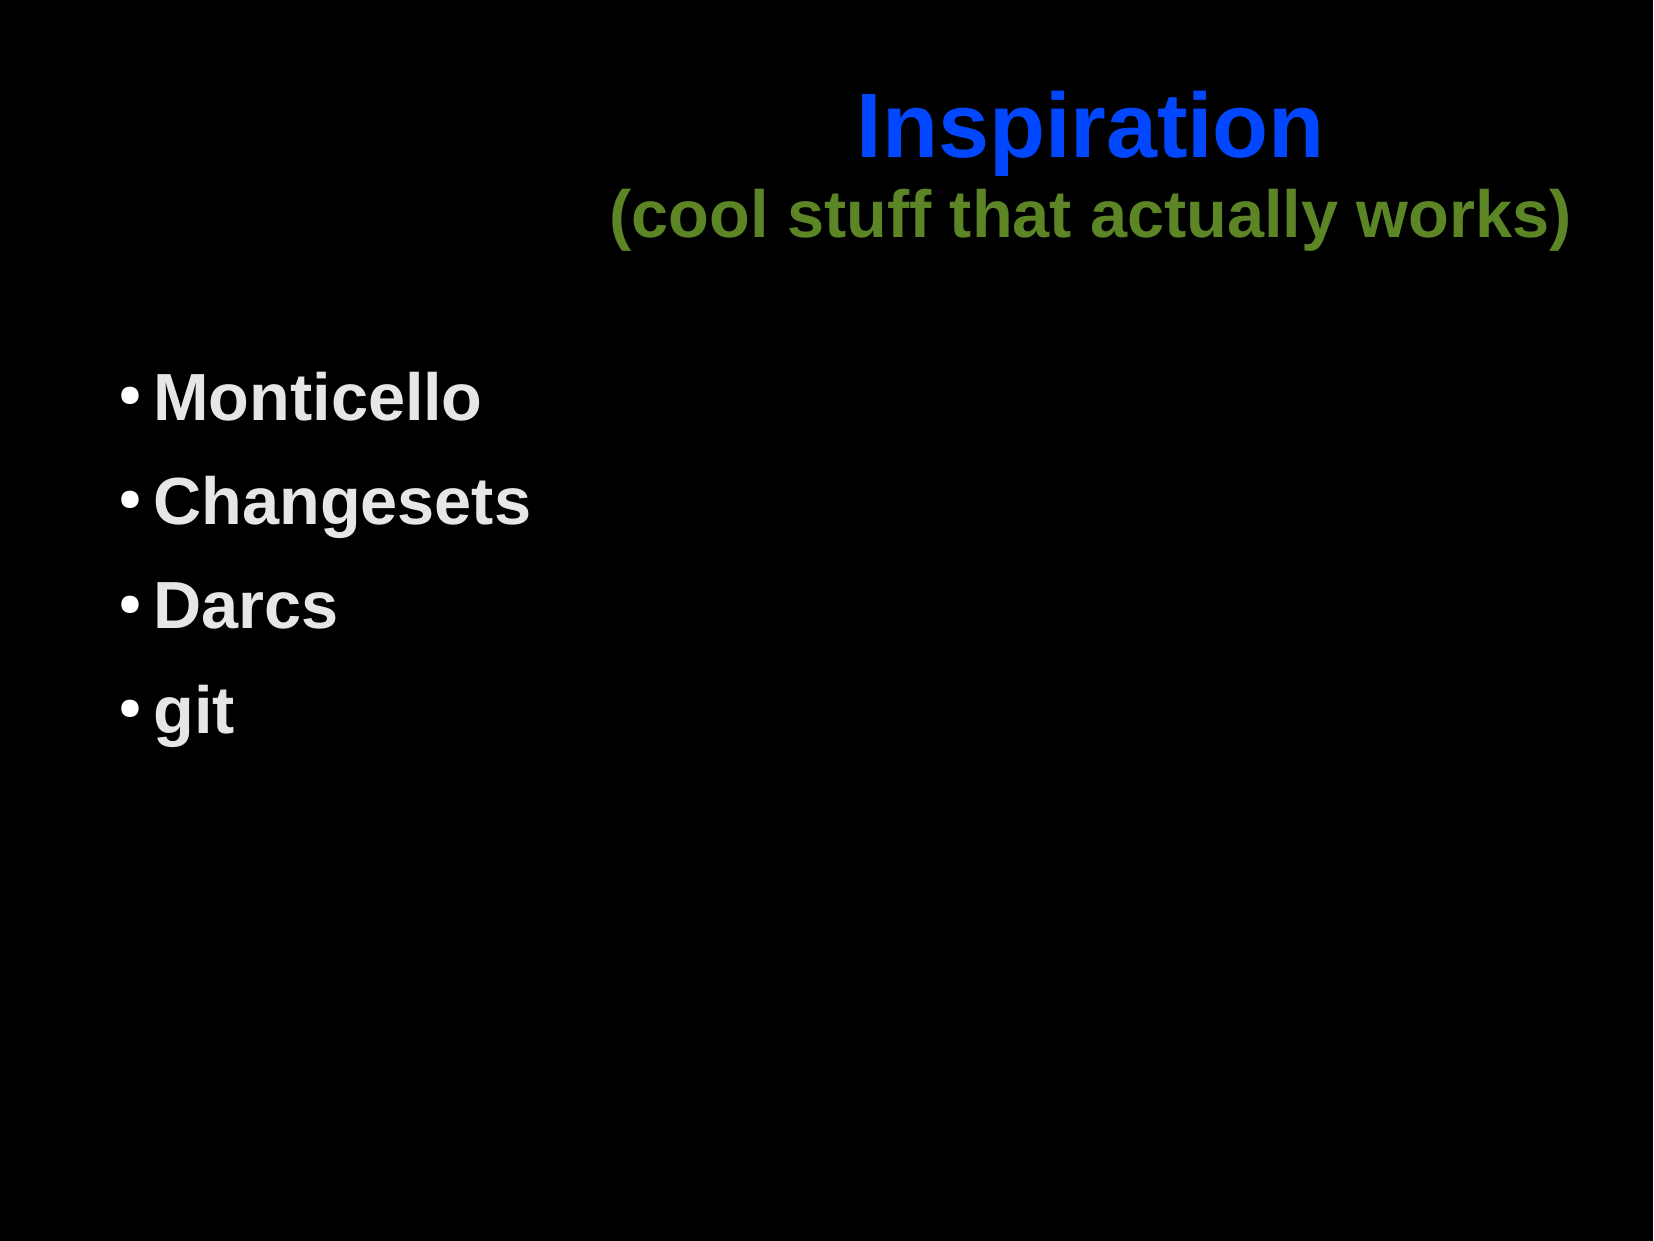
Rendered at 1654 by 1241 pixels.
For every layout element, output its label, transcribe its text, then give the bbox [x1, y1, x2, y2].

title Inspiration (cool stuff that actually works) [607, 49, 1576, 278]
list Monticello Changesets Darcs git [82, 360, 1571, 1109]
